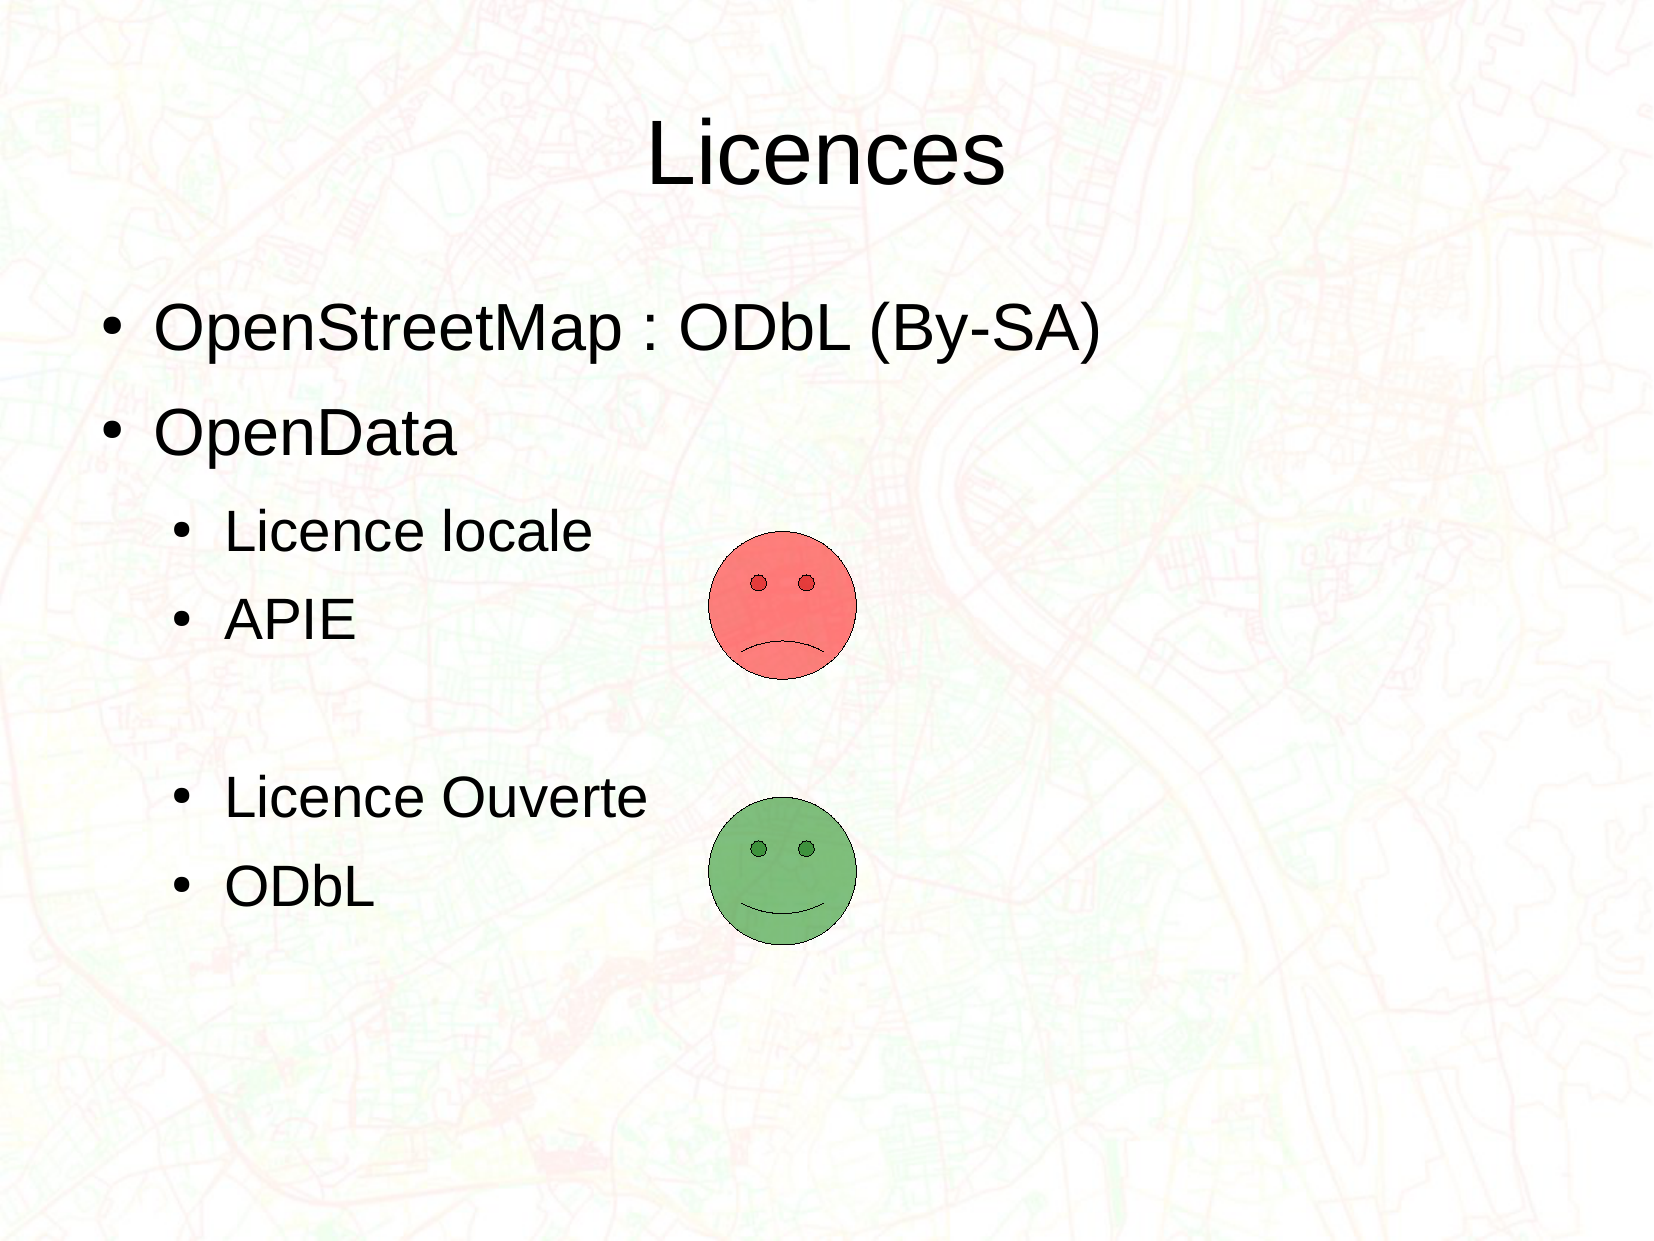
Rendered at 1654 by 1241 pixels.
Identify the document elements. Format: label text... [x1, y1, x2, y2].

text_box [708, 797, 857, 945]
list OpenStreetMap : ODbL (By-SA) OpenData Licence locale APIE Licence Ouverte ODbL [82, 290, 1571, 1010]
text_box [708, 531, 857, 680]
title Licences [82, 49, 1571, 257]
picture [0, 0, 1654, 1241]
